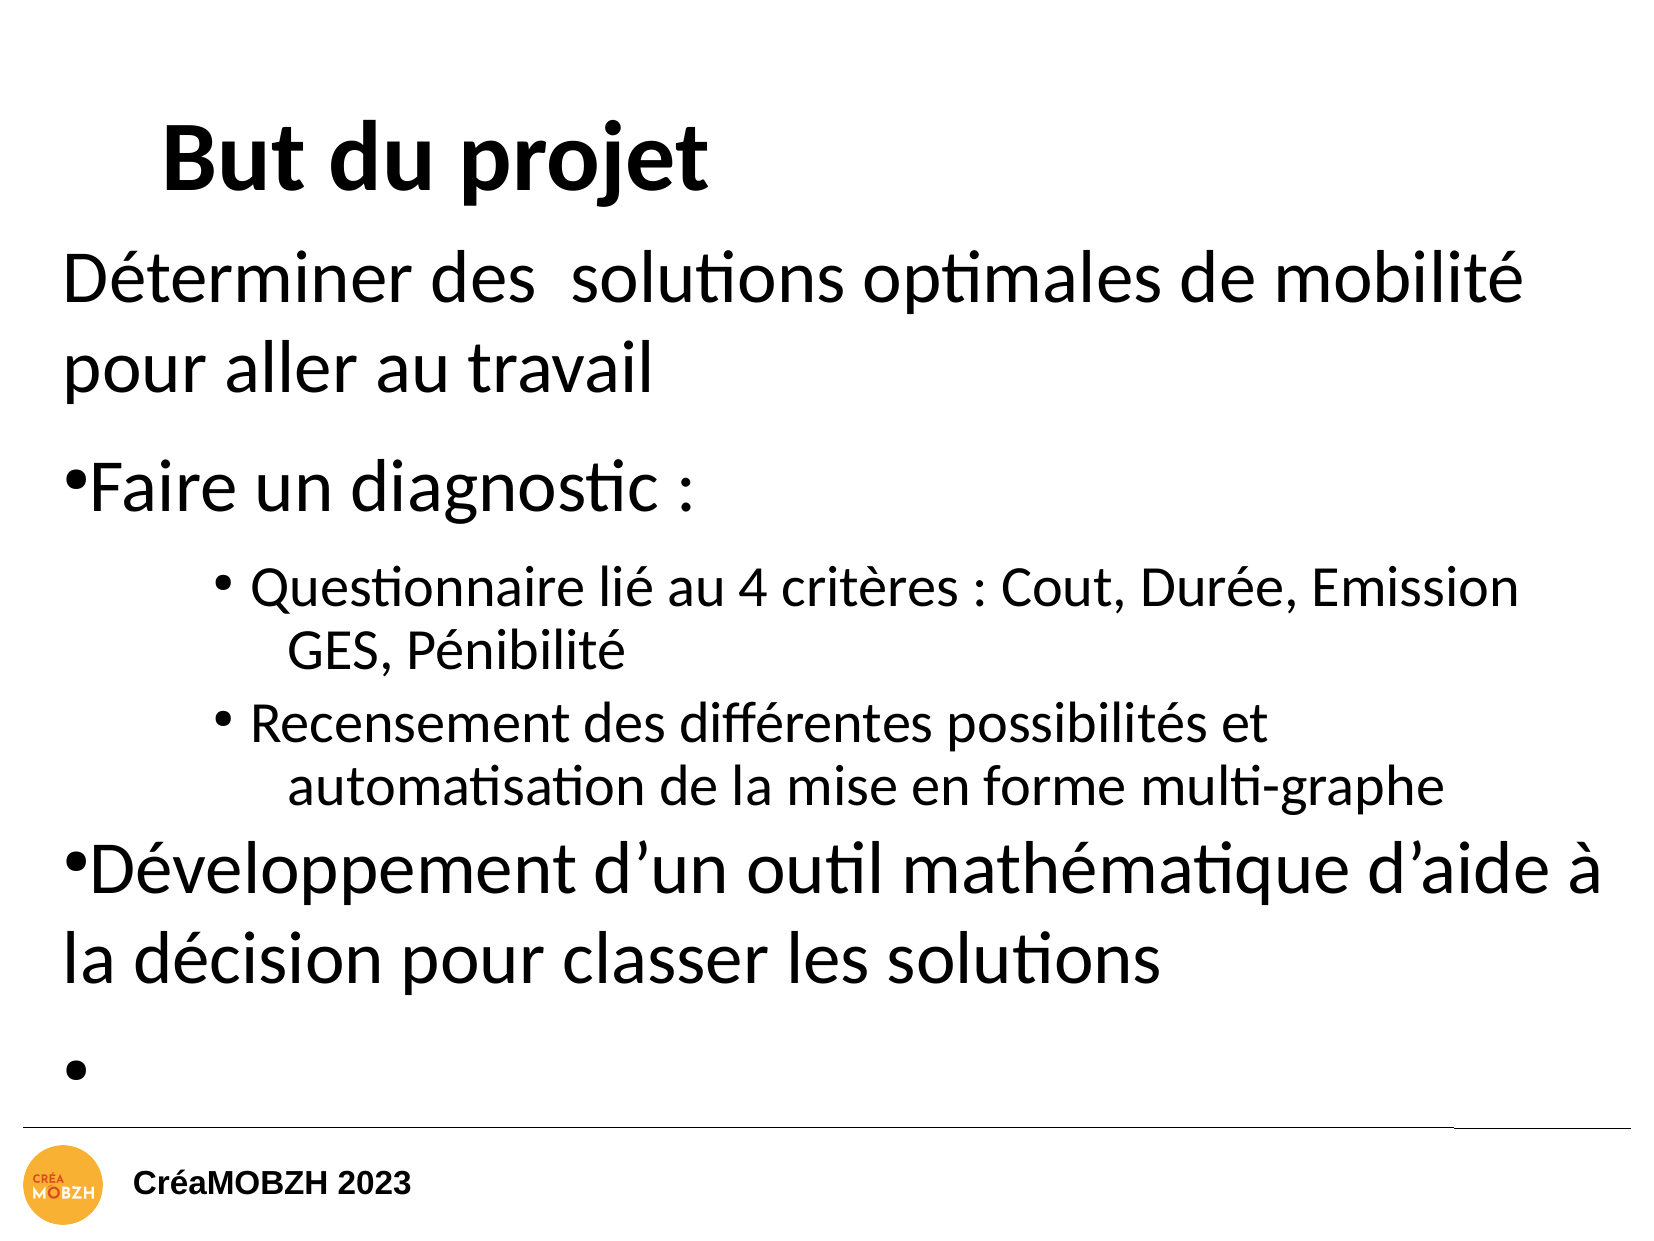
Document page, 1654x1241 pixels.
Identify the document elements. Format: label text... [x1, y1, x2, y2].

picture [23, 1145, 103, 1225]
title But du projet [11, 47, 1347, 255]
list Déterminer des solutions optimales de mobilité pour aller au travail Faire un diagnostic : Questionnaire lié au 4 critères : Cout, Durée, Emission GES, Pénibilité Recensement des différentes possibilités et automatisation de la mise en forme multi-graphe Développement d’un outil mathématique d’aide à la décision pour classer les solutions [62, 227, 1615, 1046]
text_box CréaMOBZH 2023 [118, 1157, 1040, 1210]
